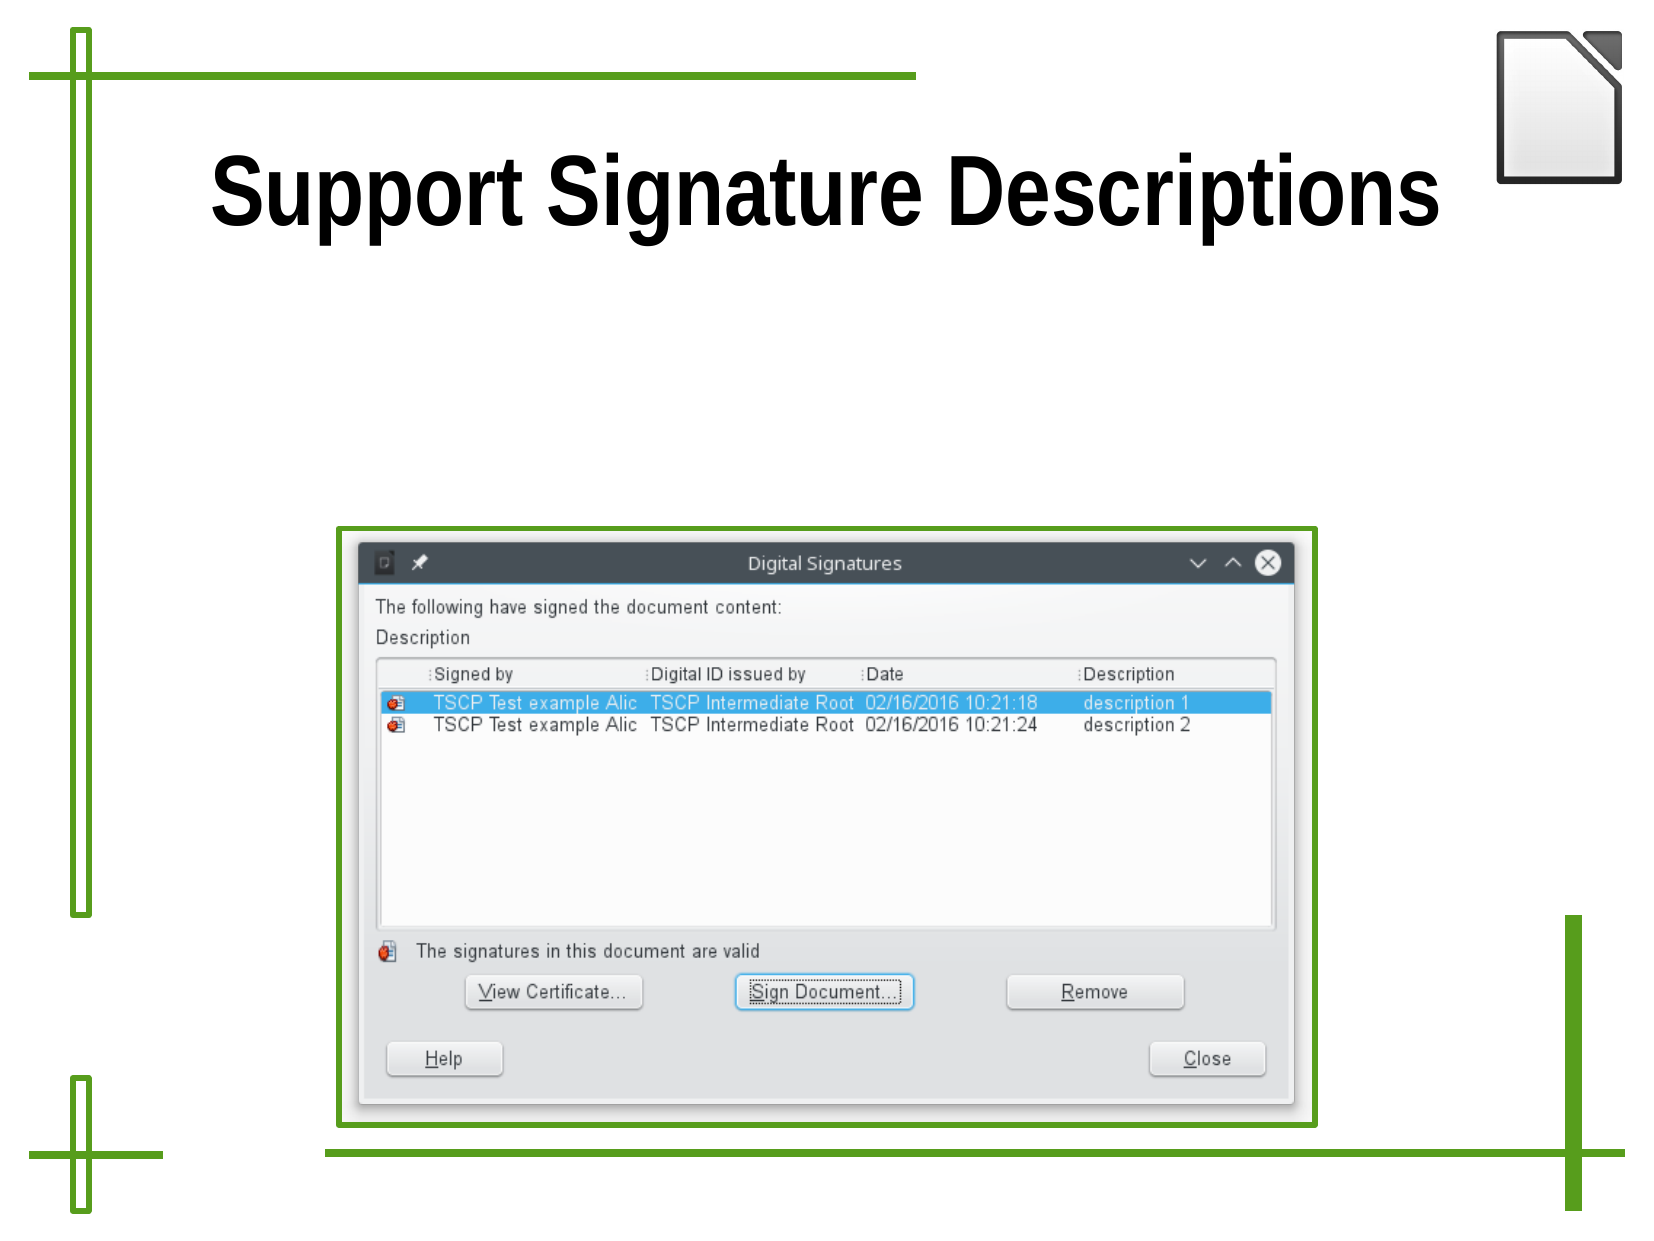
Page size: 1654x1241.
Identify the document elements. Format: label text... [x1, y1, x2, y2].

picture [1494, 29, 1624, 186]
picture [341, 531, 1312, 1122]
title Support Signature Descriptions [118, 118, 1536, 260]
